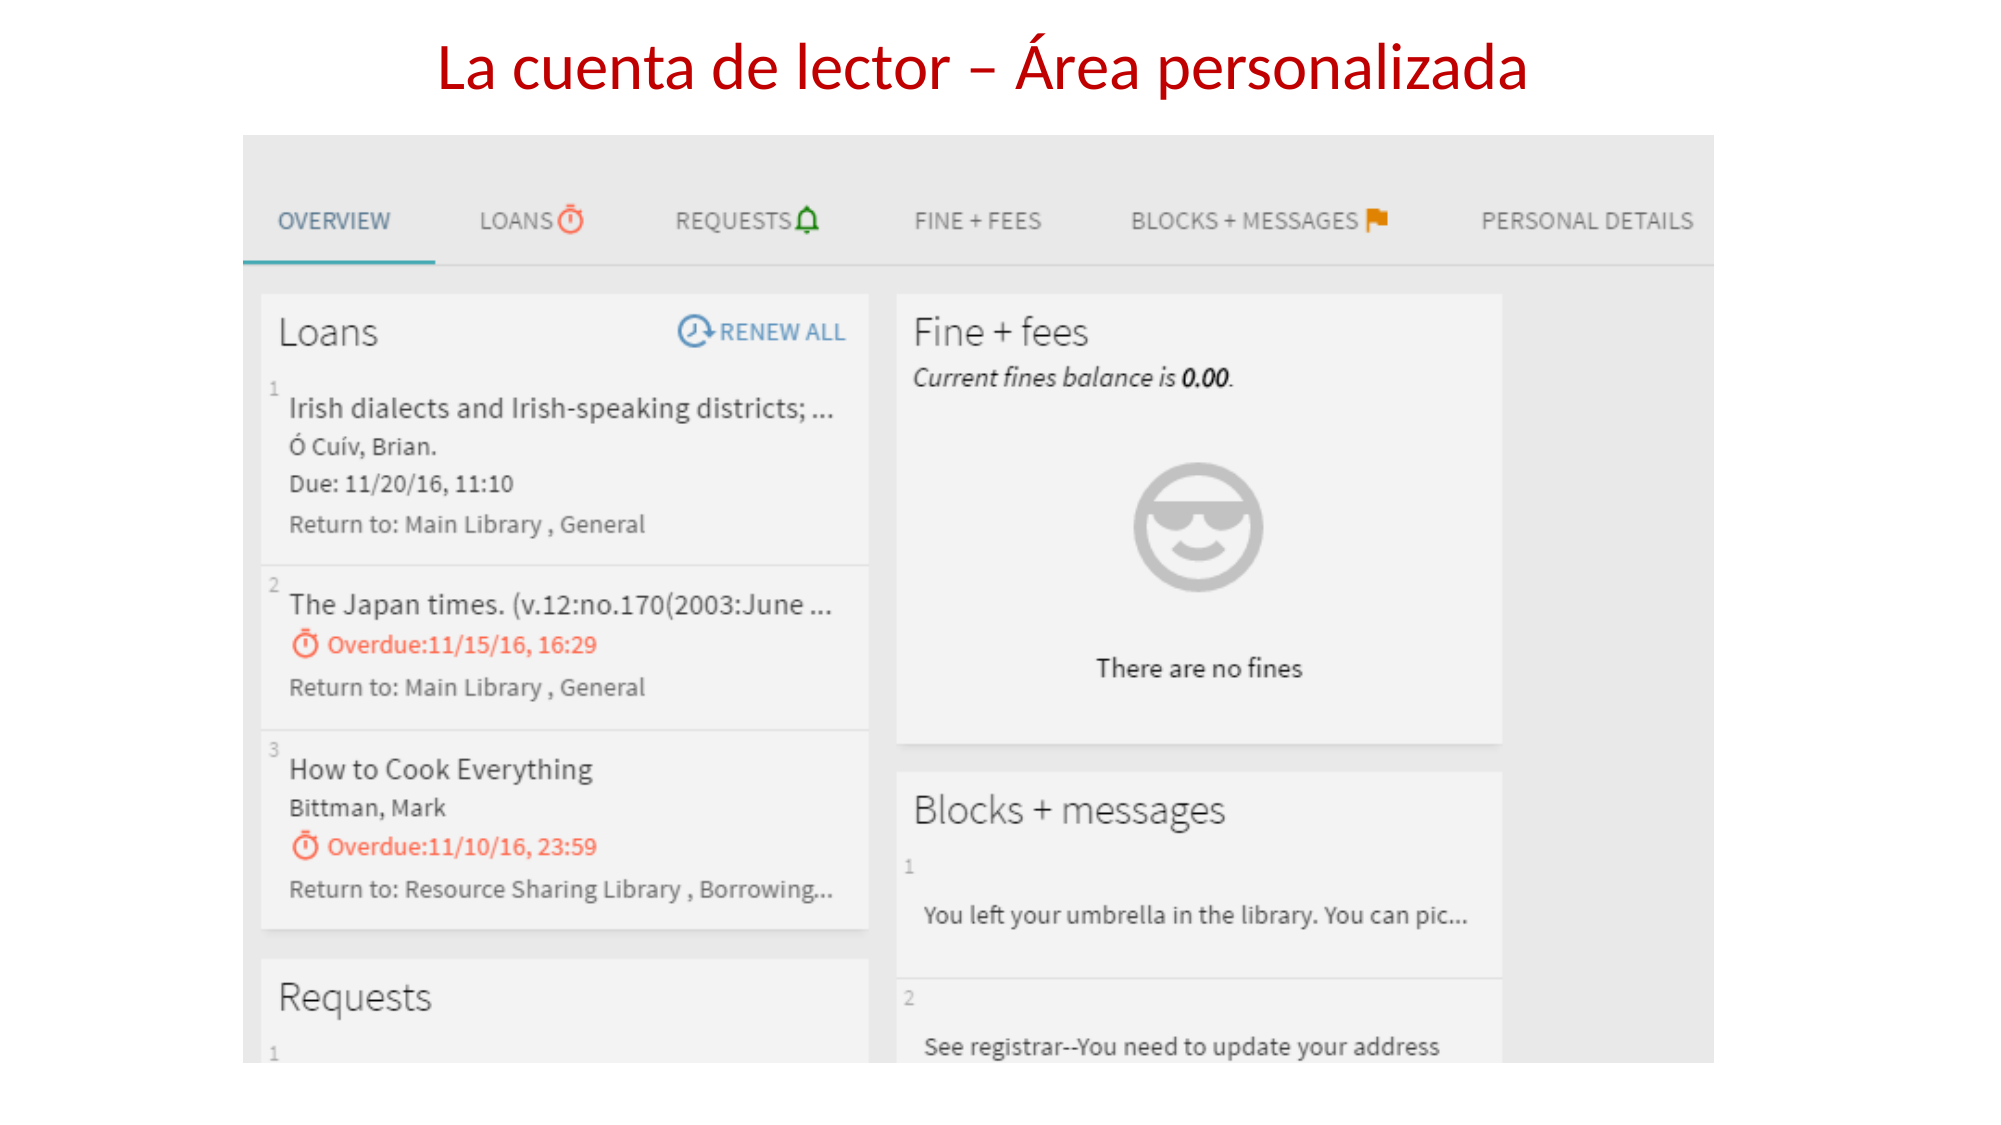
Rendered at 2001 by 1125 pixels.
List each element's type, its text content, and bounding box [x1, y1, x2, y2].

picture [243, 135, 1714, 1063]
text_box La cuenta de lector – Área personalizada [422, 15, 1570, 111]
